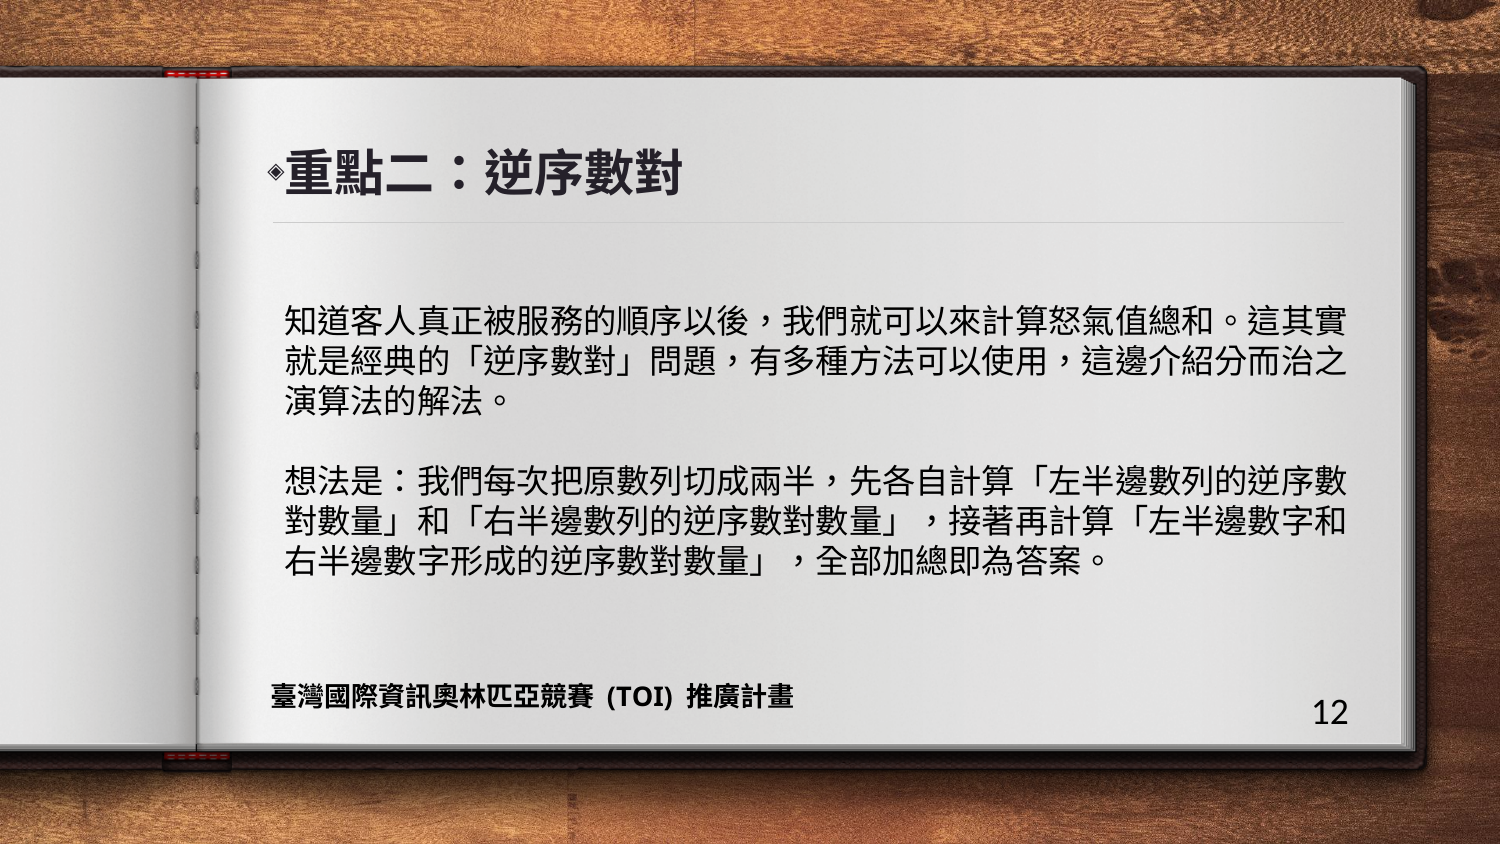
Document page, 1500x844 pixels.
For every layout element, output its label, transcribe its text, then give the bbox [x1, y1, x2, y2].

list 重點二：逆序數對 [252, 126, 1194, 226]
text_box 知道客人真正被服務的順序以後，我們就可以來計算怒氣值總和。這其實就是經典的「逆序數對」問題，有多種方法可以使用，這邊介紹分而治之演算法的解法。 想法是：我們每次把原數列切成兩半，先各自計算「左半邊數列的逆序數對數量」和「右半邊數列的逆序數對數量」，接著再計算「左半邊數字和右半邊數字形成的逆序數對數量」，全部加總即為答案。 [269, 293, 1367, 592]
text_box [1295, 672, 1386, 737]
